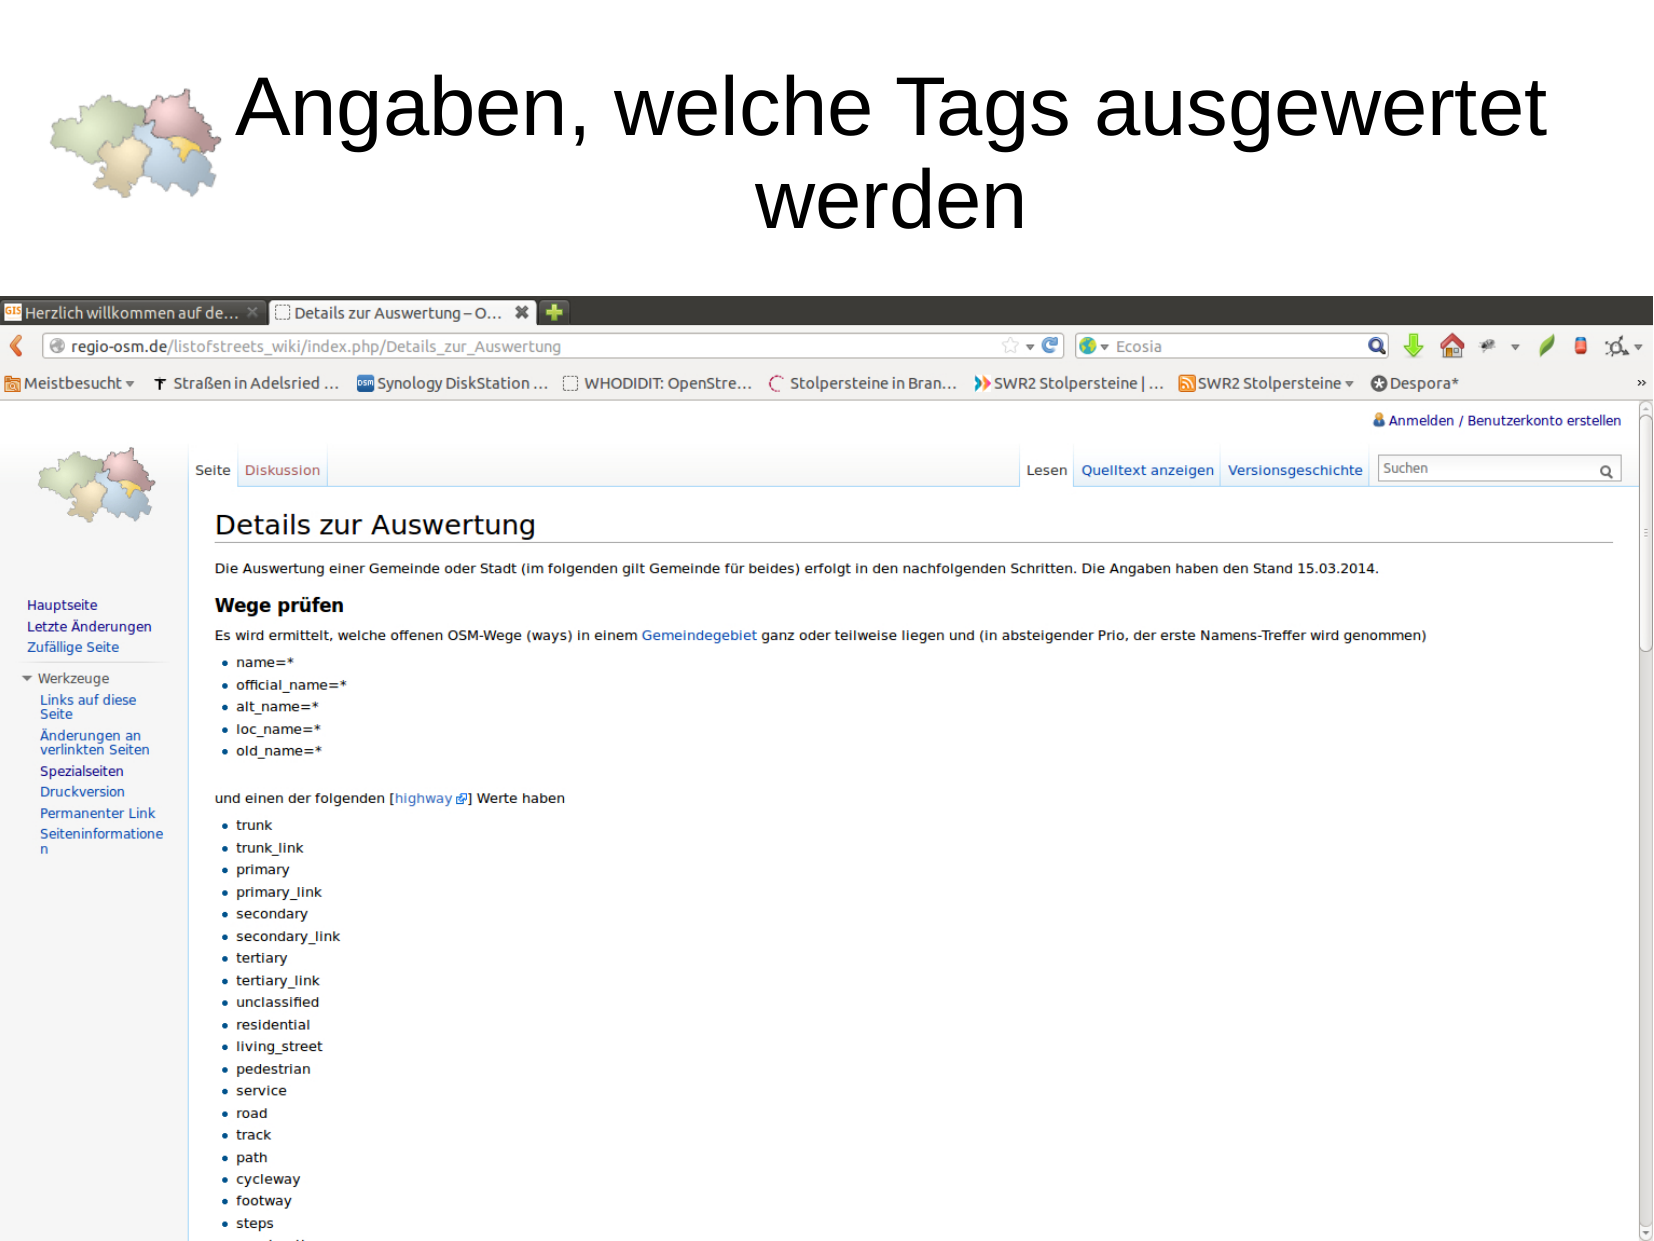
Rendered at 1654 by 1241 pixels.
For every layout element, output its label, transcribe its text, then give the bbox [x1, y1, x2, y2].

title Angaben, welche Tags ausgewertet werden [212, 49, 1571, 257]
picture [11, 68, 250, 225]
picture [0, 296, 1653, 1241]
